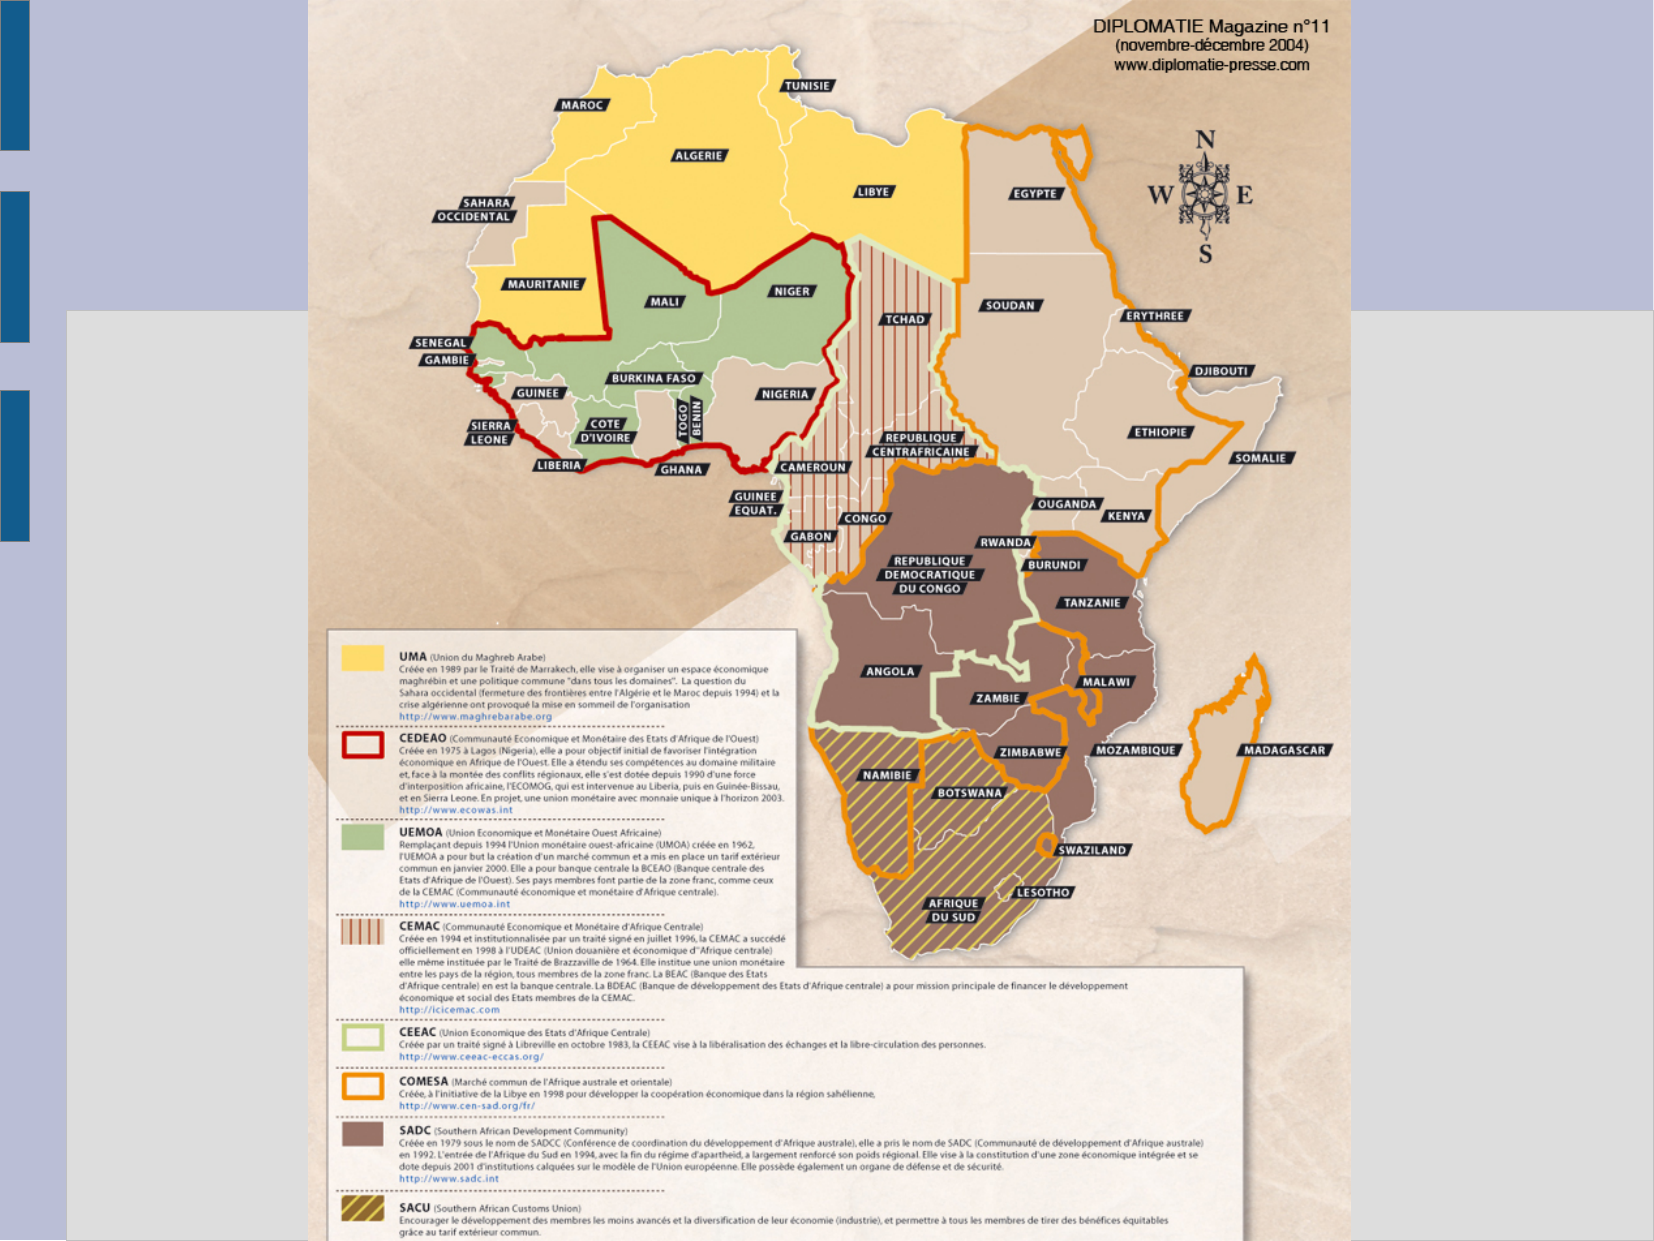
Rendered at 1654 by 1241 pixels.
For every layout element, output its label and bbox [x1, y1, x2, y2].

picture [308, 0, 1351, 1241]
